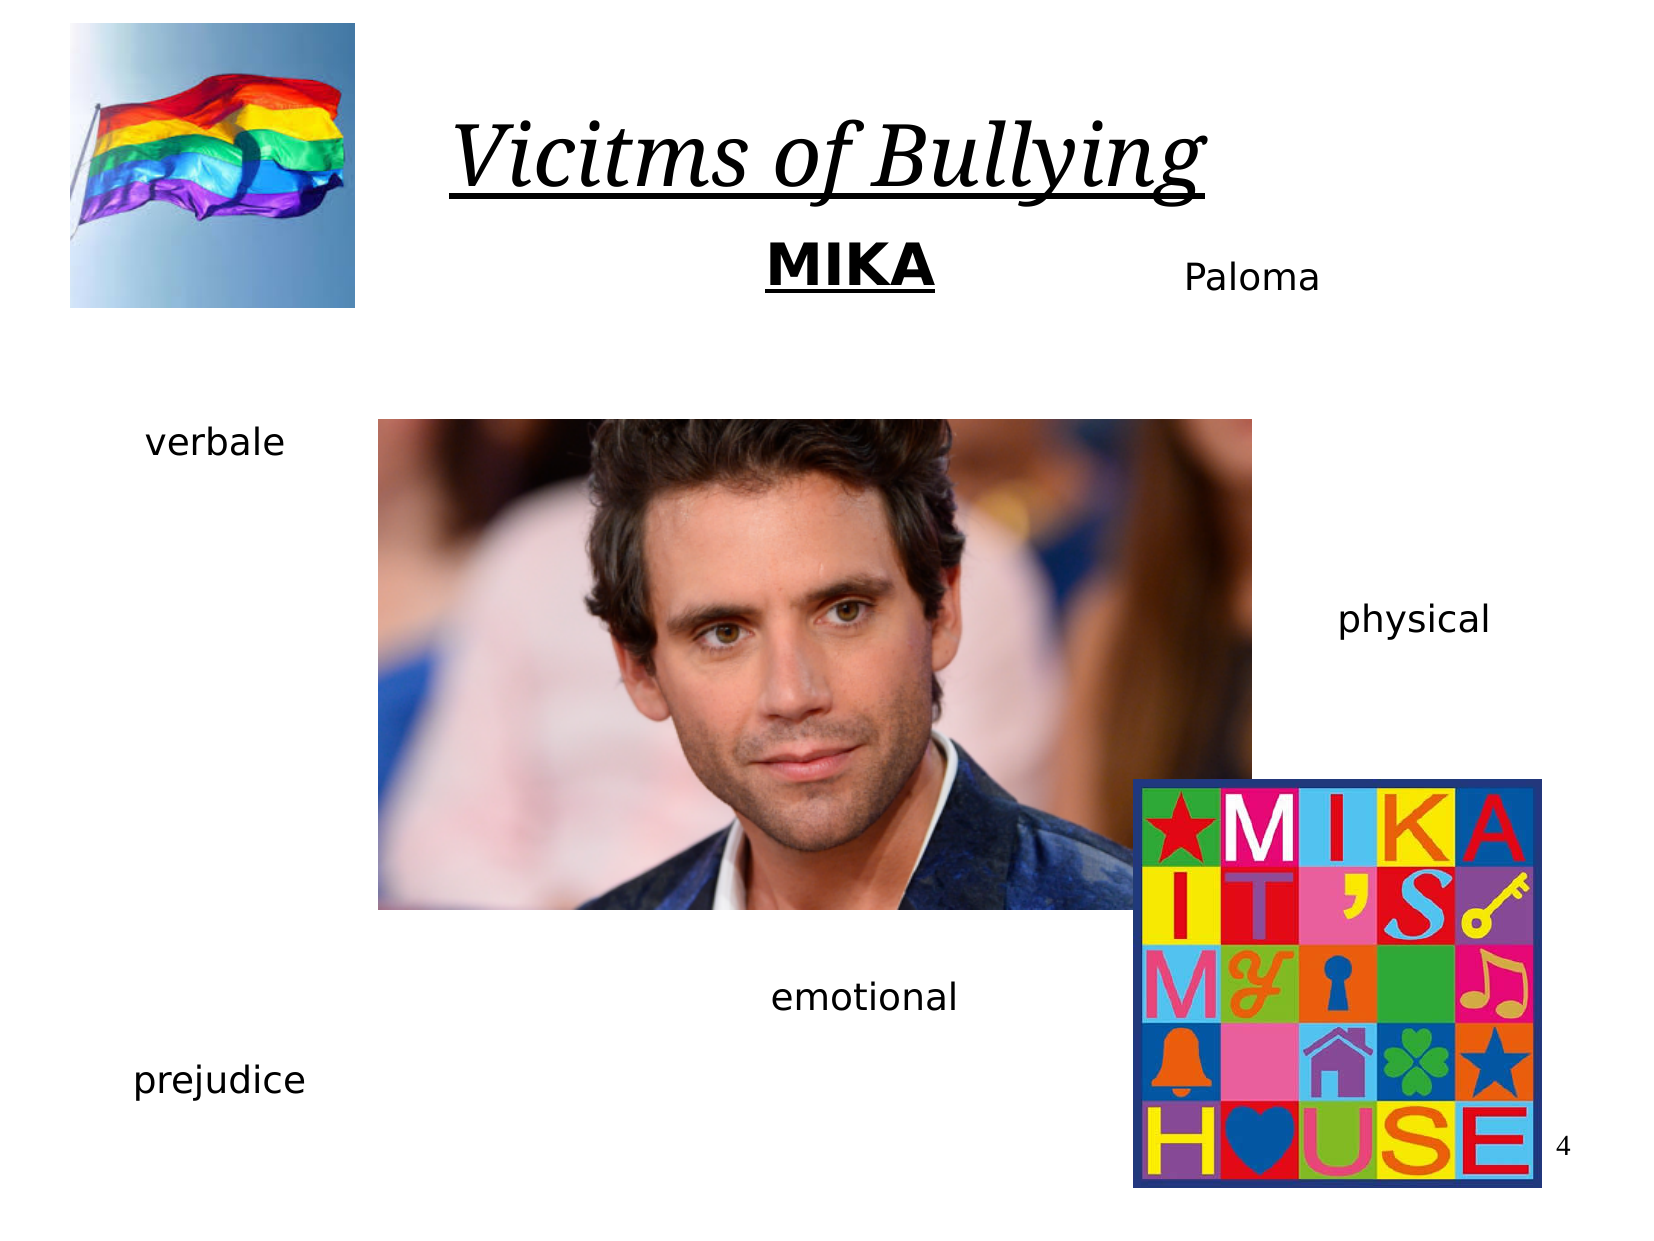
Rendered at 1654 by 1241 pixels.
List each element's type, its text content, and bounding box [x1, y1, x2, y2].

picture [378, 419, 1542, 1188]
text_box emotional [755, 968, 1075, 1027]
text_box verbale [129, 413, 355, 472]
picture [70, 23, 355, 308]
text_box prejudice [118, 1051, 520, 1110]
title Vicitms of Bullying [355, 49, 1571, 257]
text_box MIKA [614, 224, 1087, 307]
text_box physical [1322, 590, 1607, 649]
text_box Paloma [1169, 248, 1430, 307]
